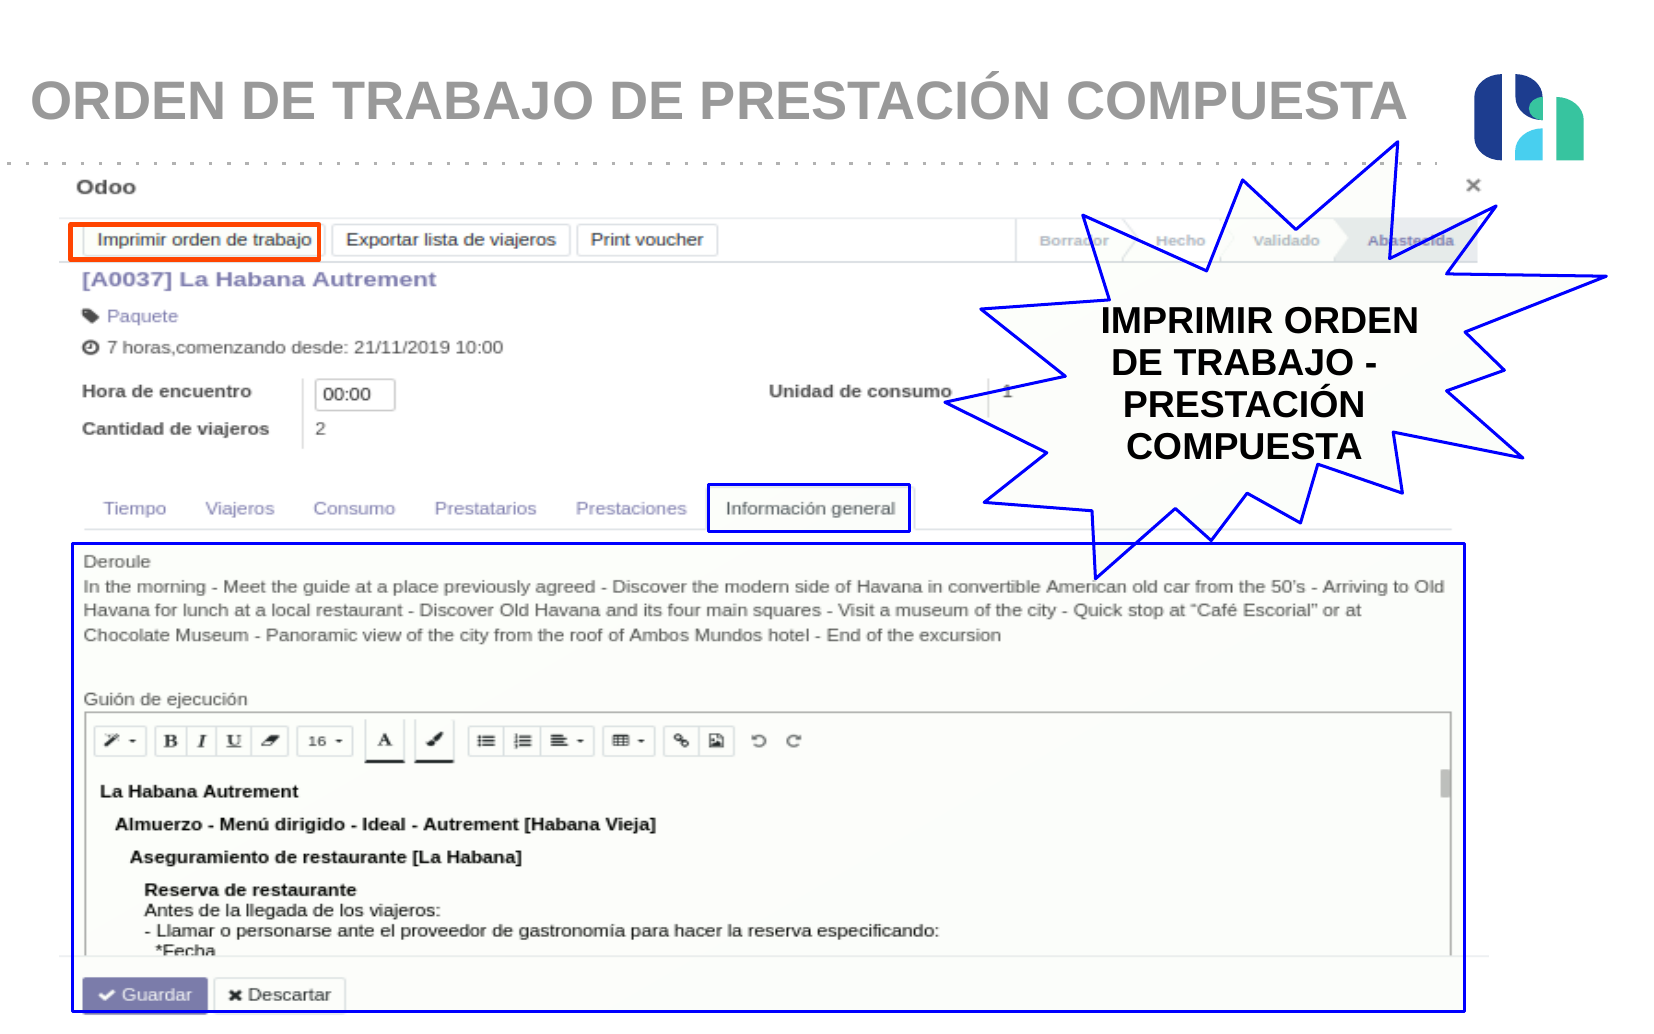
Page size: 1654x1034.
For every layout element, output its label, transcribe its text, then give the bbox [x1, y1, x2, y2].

picture [1390, 163, 1489, 257]
picture [1448, 218, 1489, 274]
picture [59, 163, 1489, 1026]
text_box ORDEN DE TRABAJO DE PRESTACIÓN COMPUESTA [30, 39, 1512, 161]
text_box IMPRIMIR ORDEN DE TRABAJO - PRESTACIÓN COMPUESTA [944, 141, 1607, 579]
text_box [72, 543, 1465, 1012]
text_box [70, 224, 319, 260]
picture [1448, 377, 1489, 427]
picture [1512, 74, 1584, 161]
picture [1467, 323, 1489, 354]
text_box [708, 484, 910, 532]
